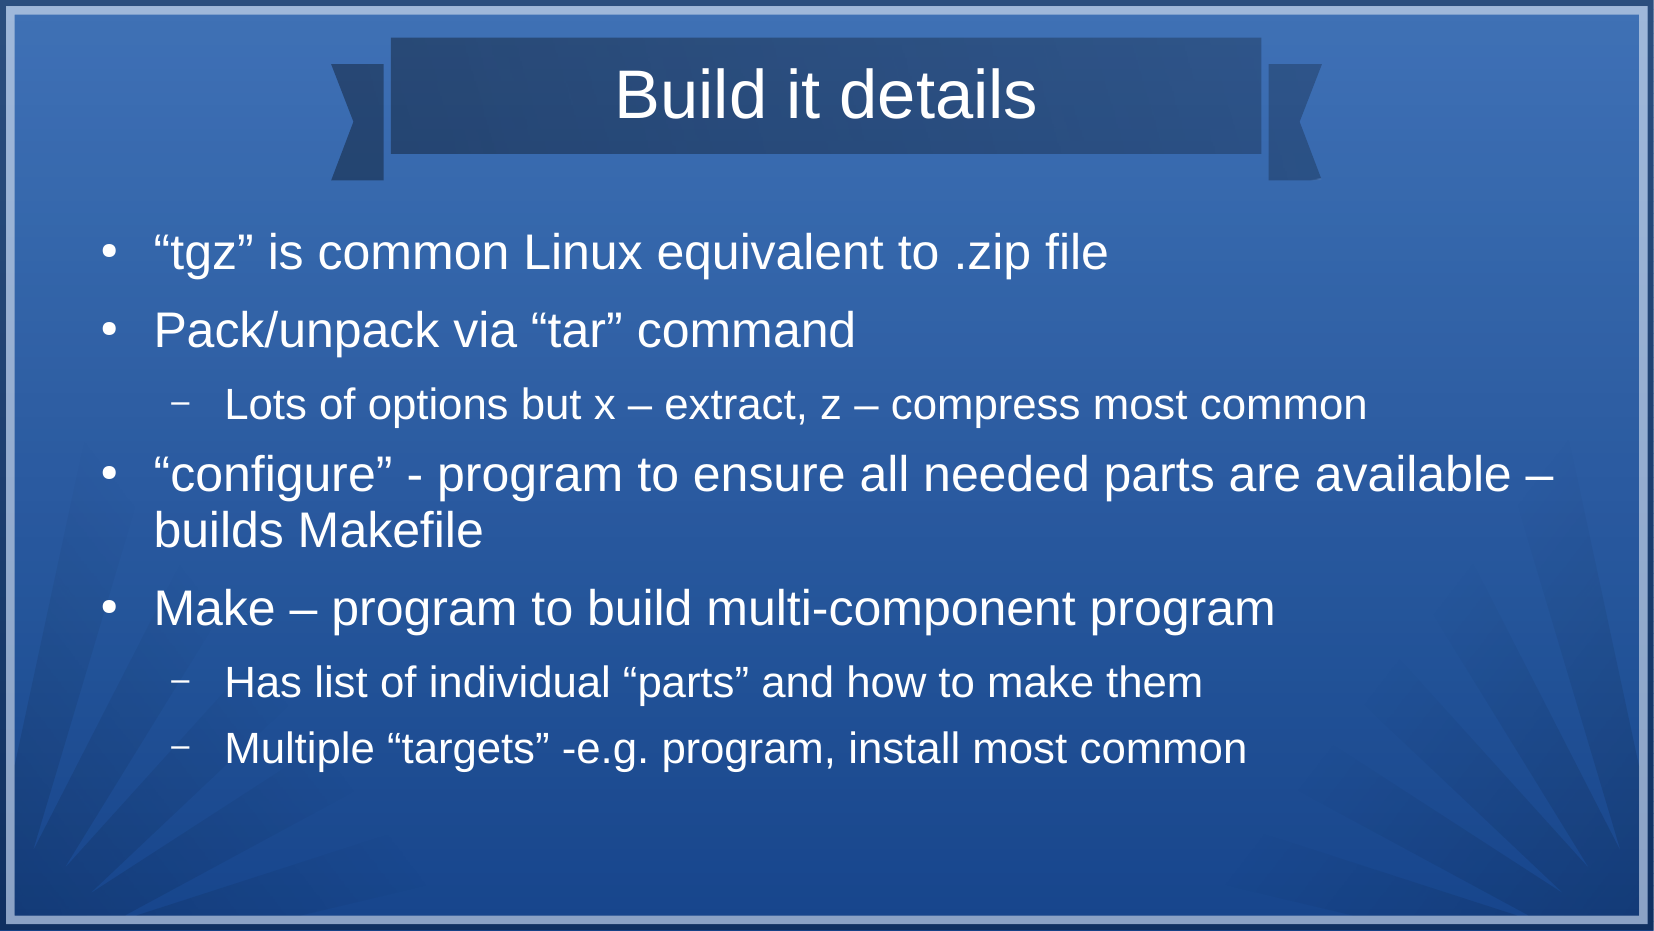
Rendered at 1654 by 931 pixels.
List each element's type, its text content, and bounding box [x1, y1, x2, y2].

title Build it details [389, 35, 1264, 154]
list “tgz” is common Linux equivalent to .zip file Pack/unpack via “tar” command Lots of options but x – extract, z – compress most common “configure” - program to ensure all needed parts are available – builds Makefile Make – program to build multi-component program Has list of individual “parts” and how to make them Multiple “targets” -e.g. program, install most common [82, 224, 1571, 848]
